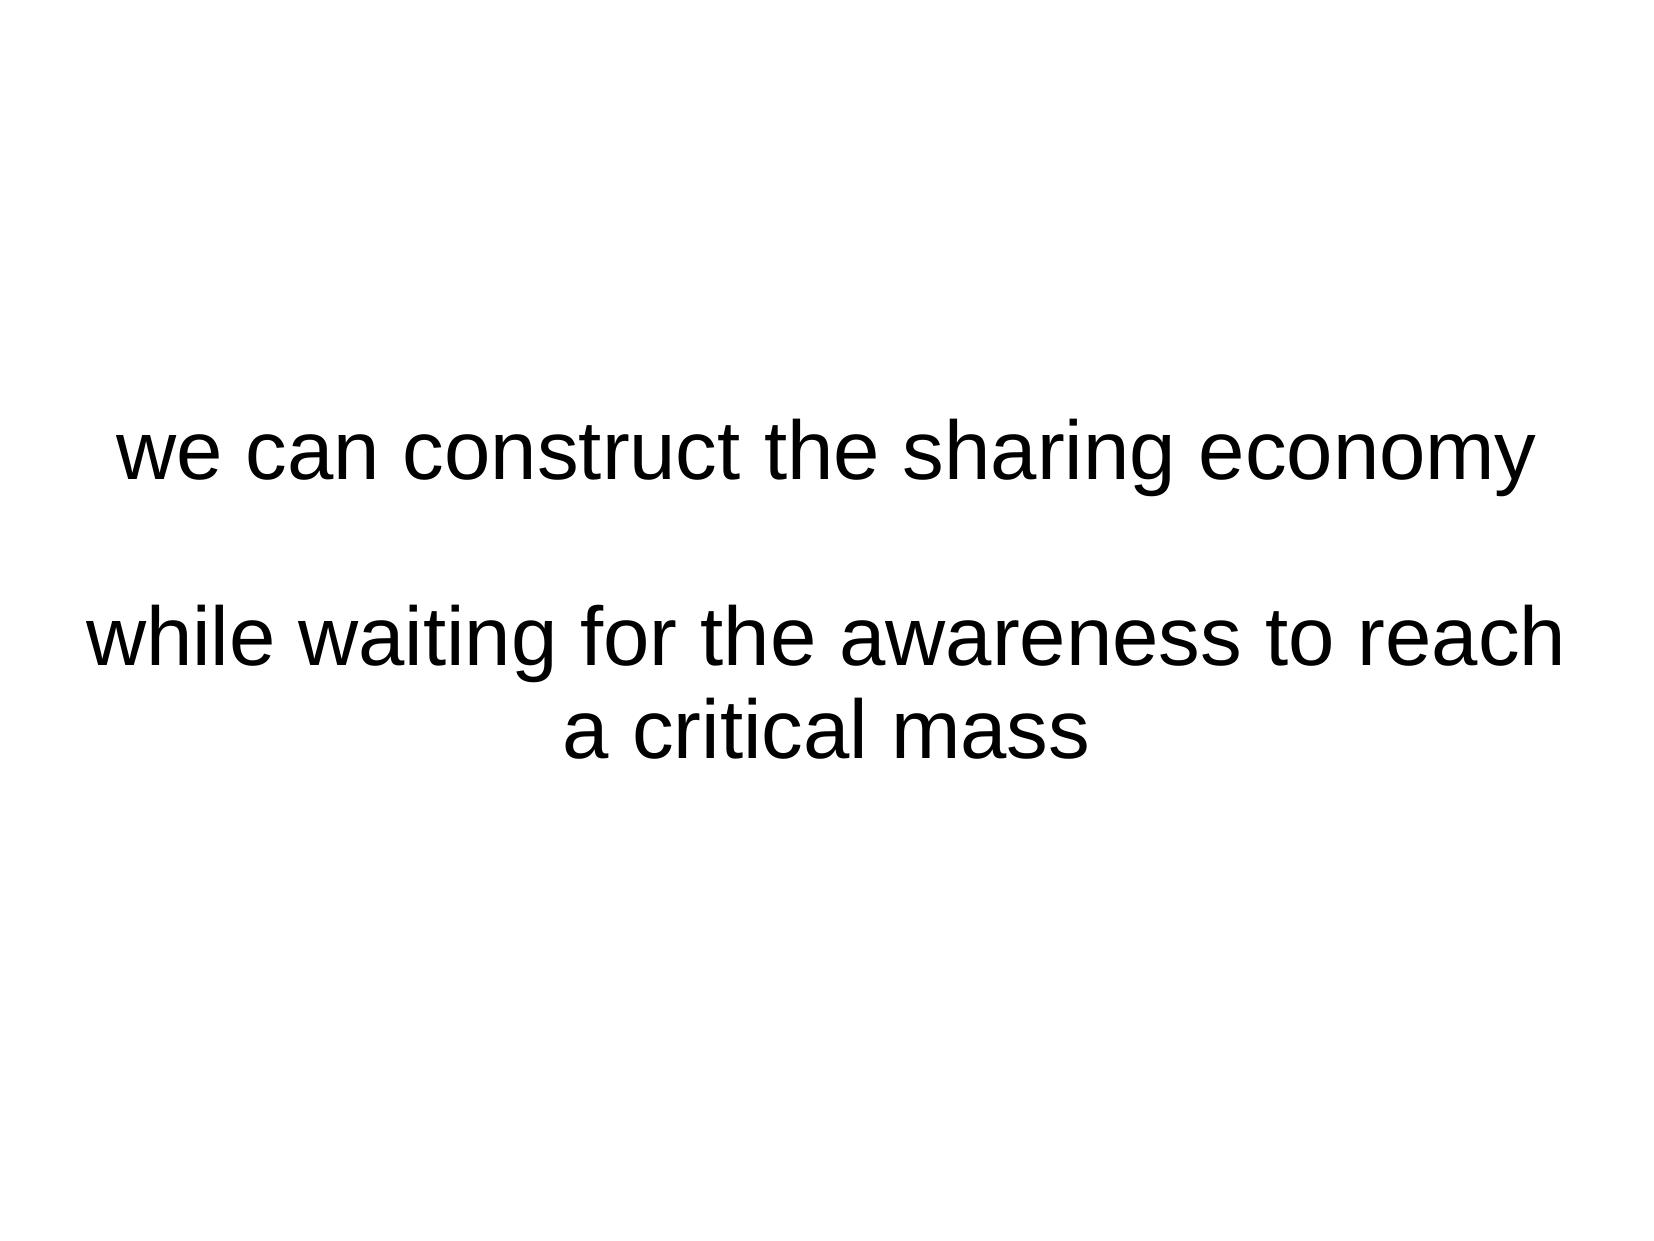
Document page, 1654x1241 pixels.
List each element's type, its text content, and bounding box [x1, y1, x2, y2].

title we can construct the sharing economy while waiting for the awareness to reach a critical mass [82, 403, 1571, 777]
